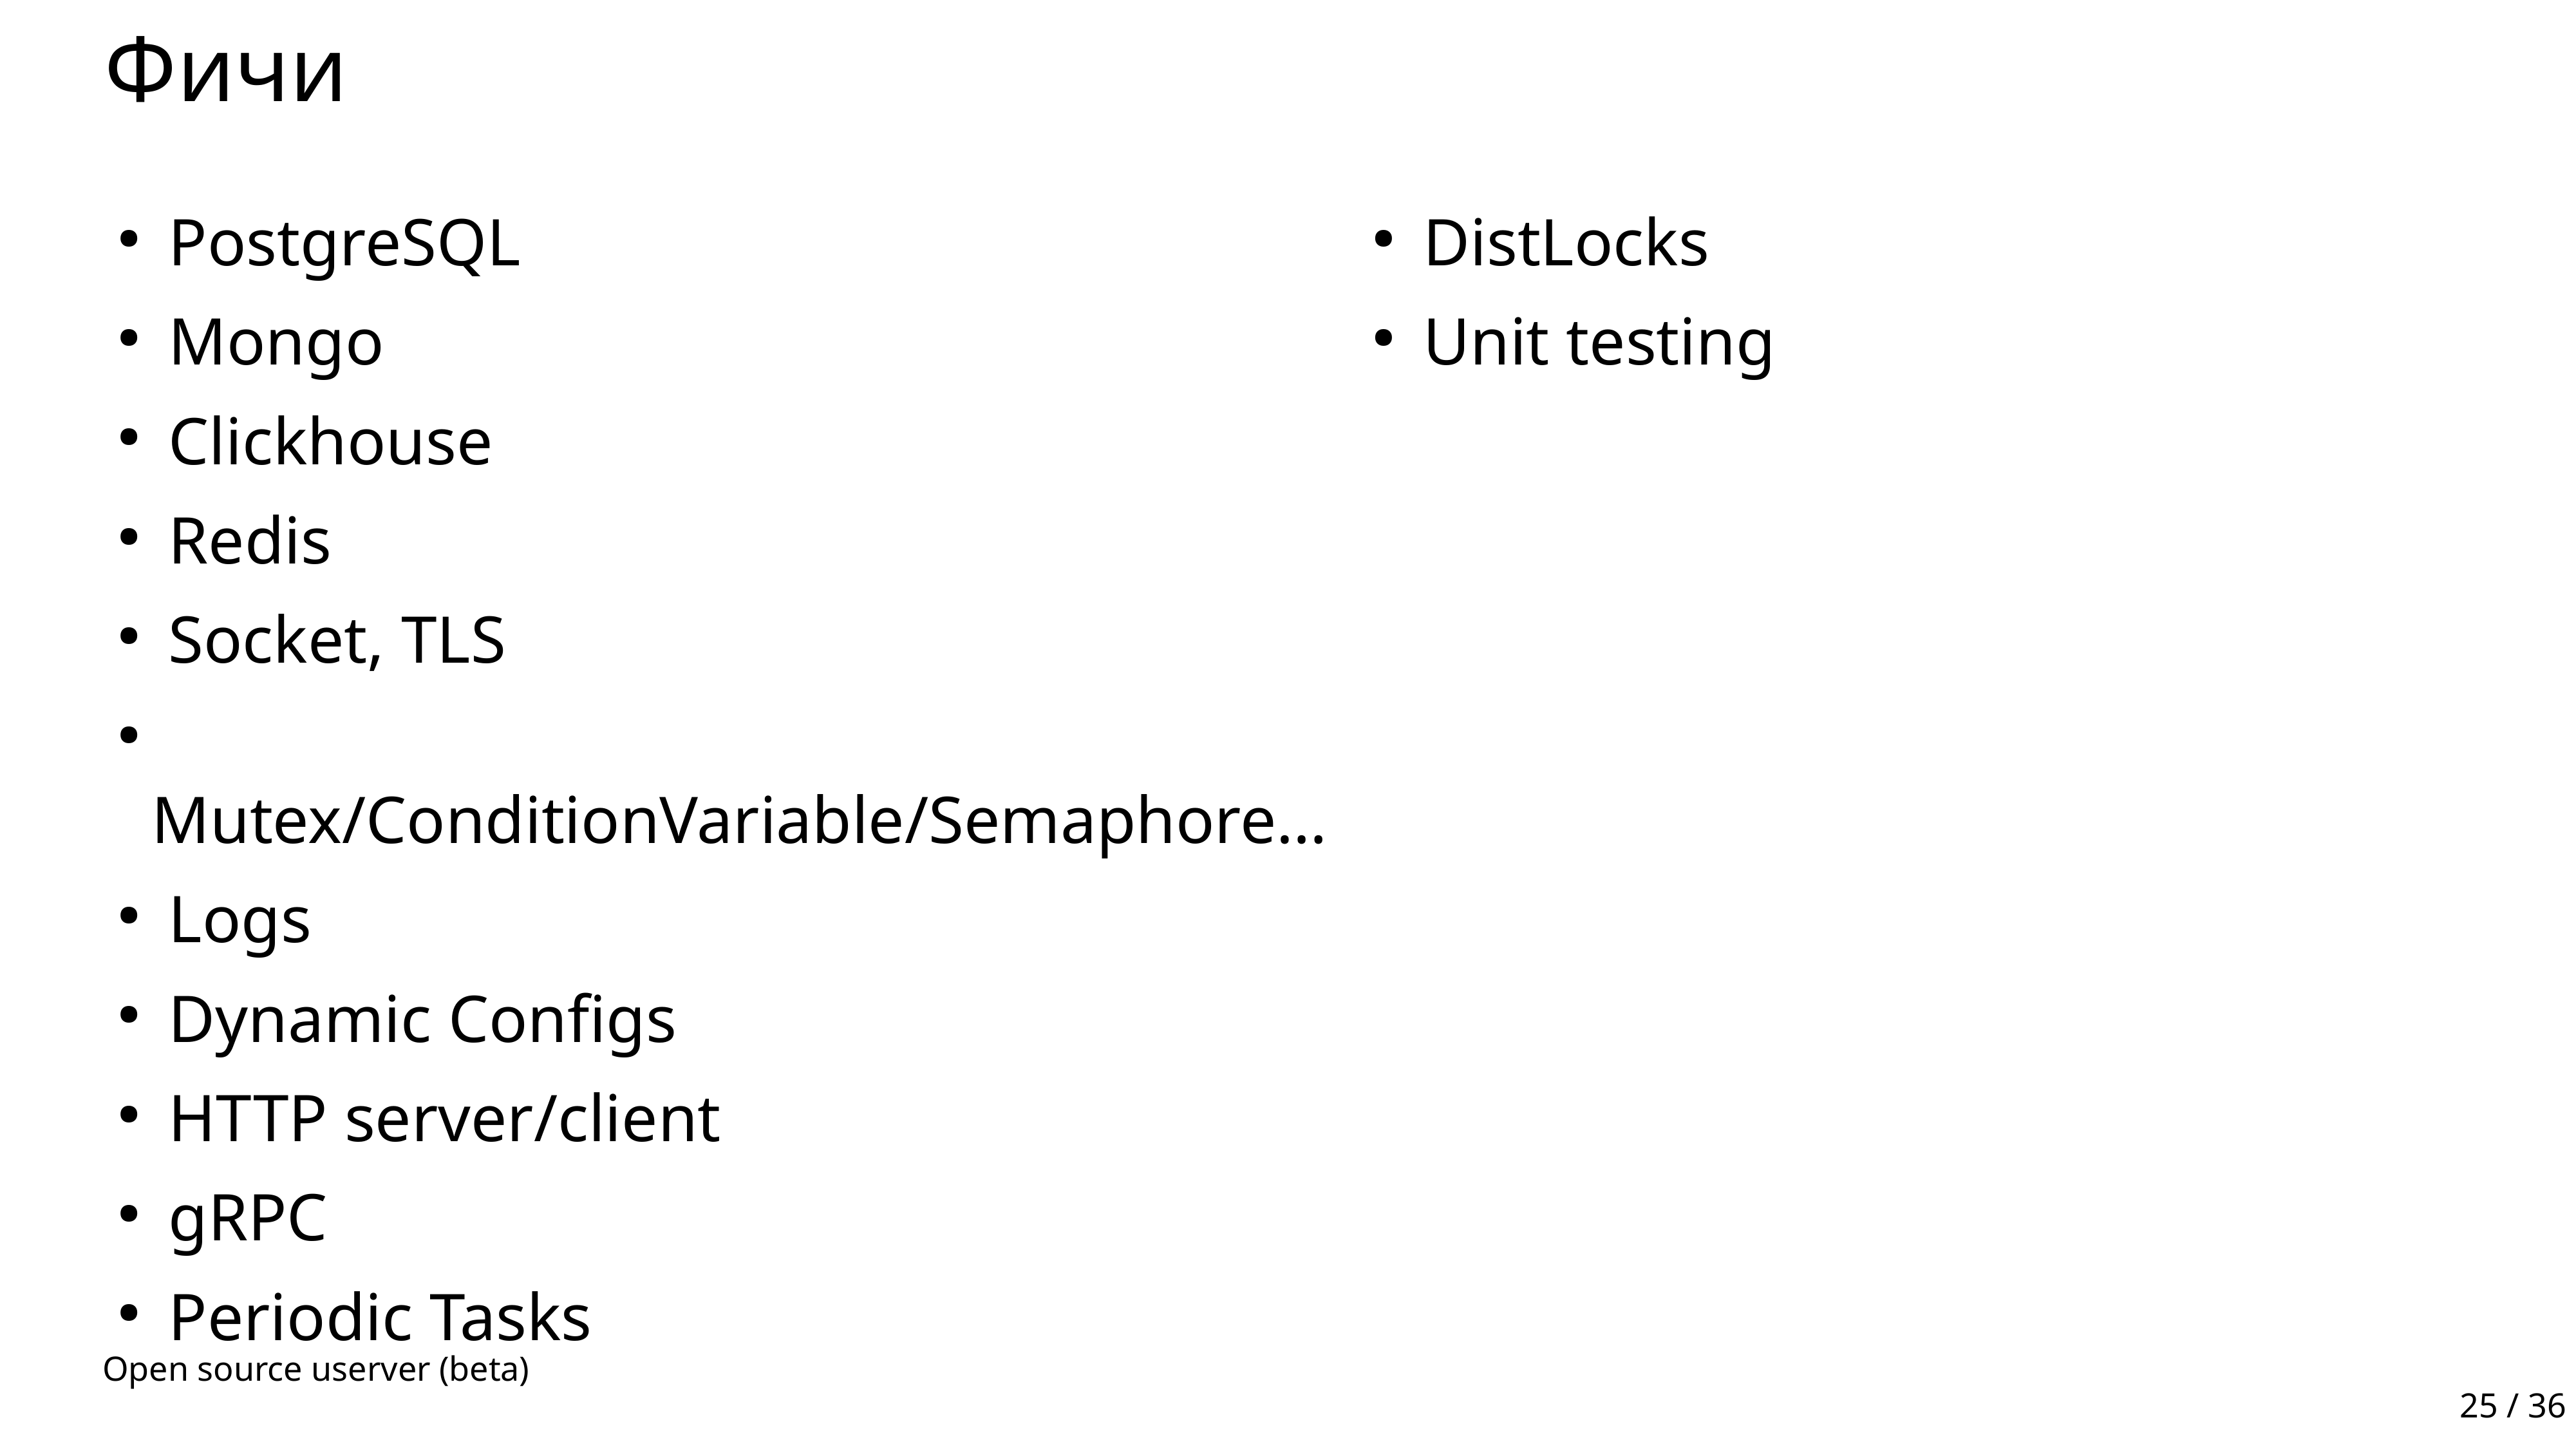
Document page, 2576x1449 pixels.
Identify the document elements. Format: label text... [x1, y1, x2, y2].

list <number> / 36 [1479, 1376, 2576, 1431]
list PostgreSQL Mongo Clickhouse Redis Socket, TLS Mutex/ConditionVariable/Semaphore… Logs Dynamic Configs HTTP server/client gRPC Periodic Tasks [97, 193, 1343, 1361]
list Open source userver (beta) [93, 1338, 1190, 1393]
list DistLocks Unit testing [1351, 193, 2576, 1361]
title Фичи [95, 19, 2576, 155]
